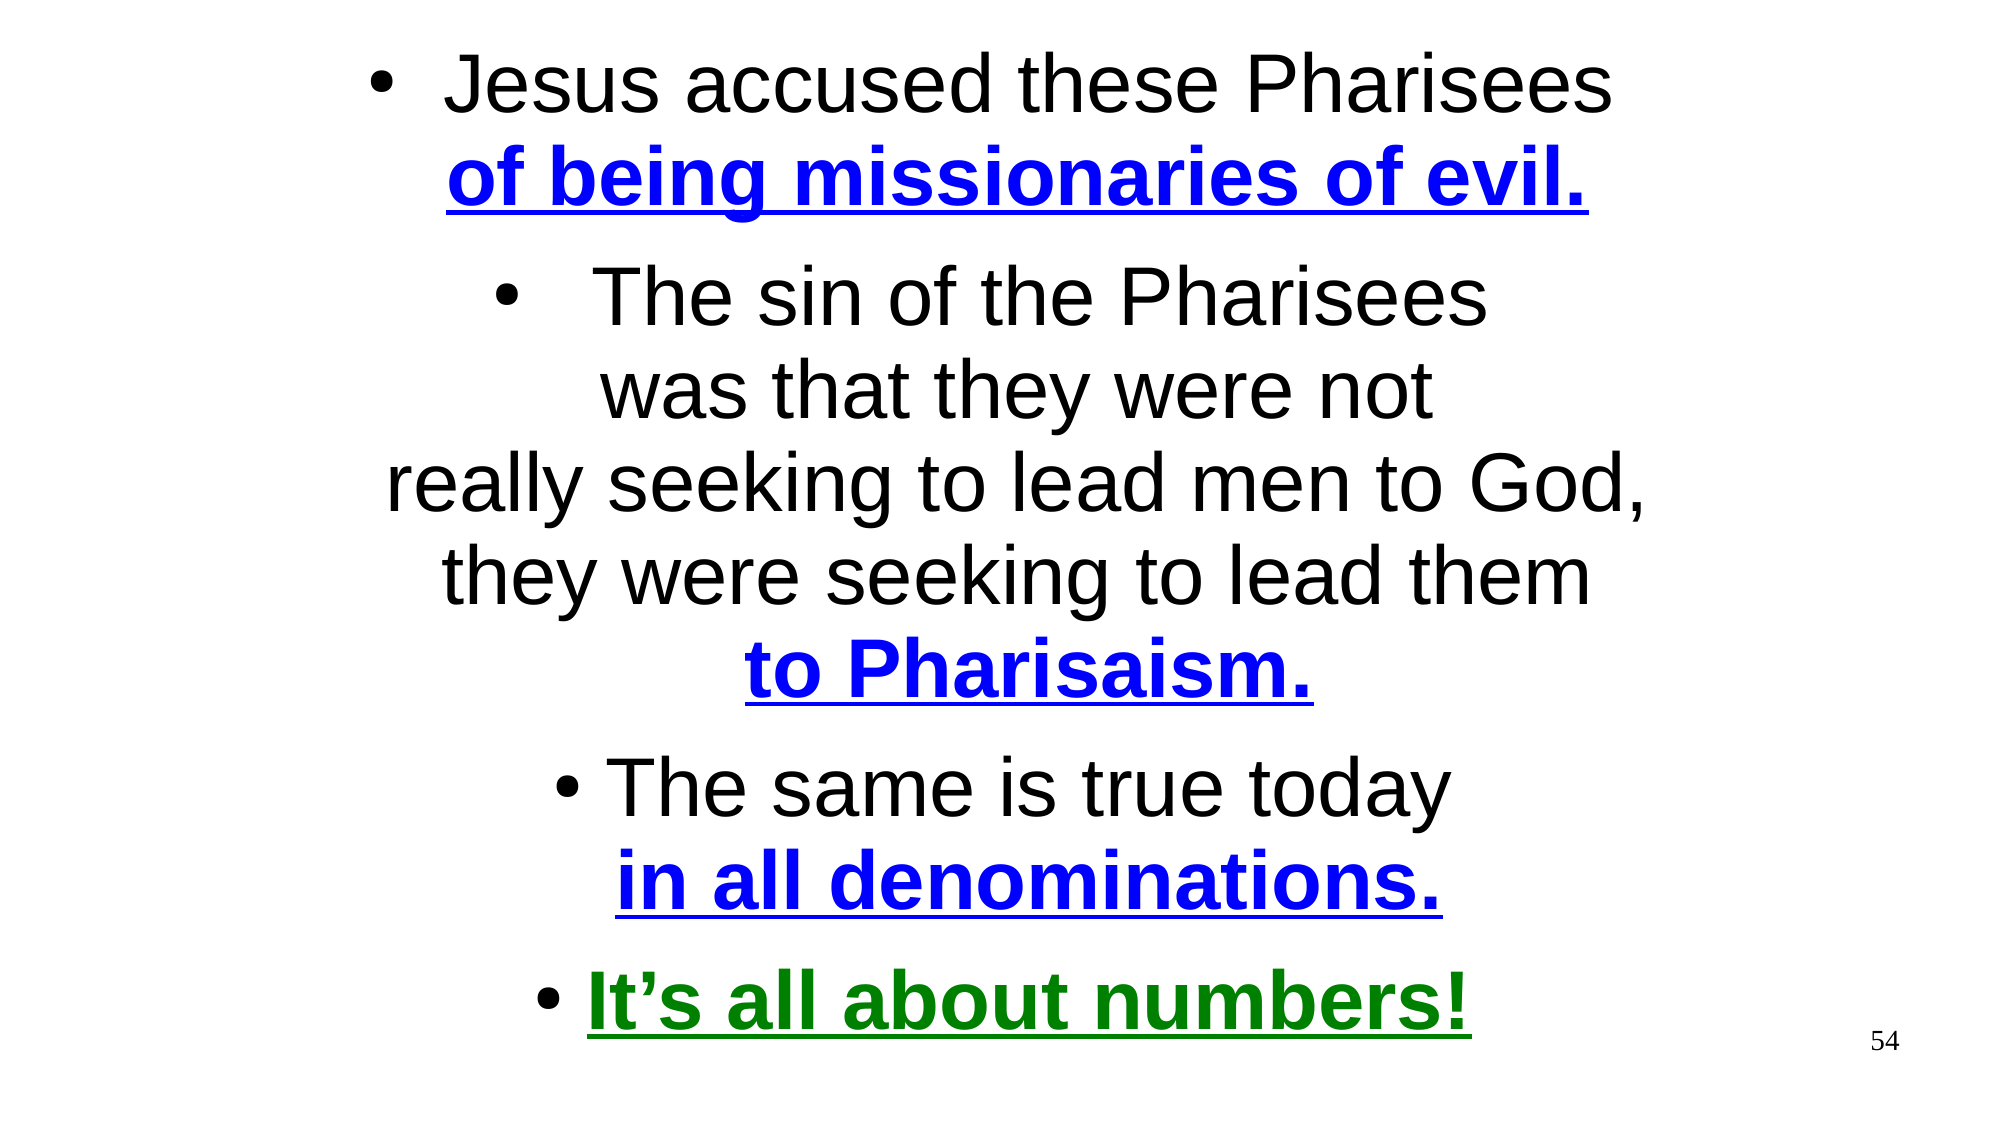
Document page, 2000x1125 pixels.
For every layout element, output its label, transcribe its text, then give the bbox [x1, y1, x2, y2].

list Jesus accused these Pharisees of being missionaries of evil. The sin of the Pharisees was that they were not really seeking to lead men to God, they were seeking to lead them to Pharisaism. The same is true today in all denominations. It’s all about numbers! [37, 37, 1951, 1088]
